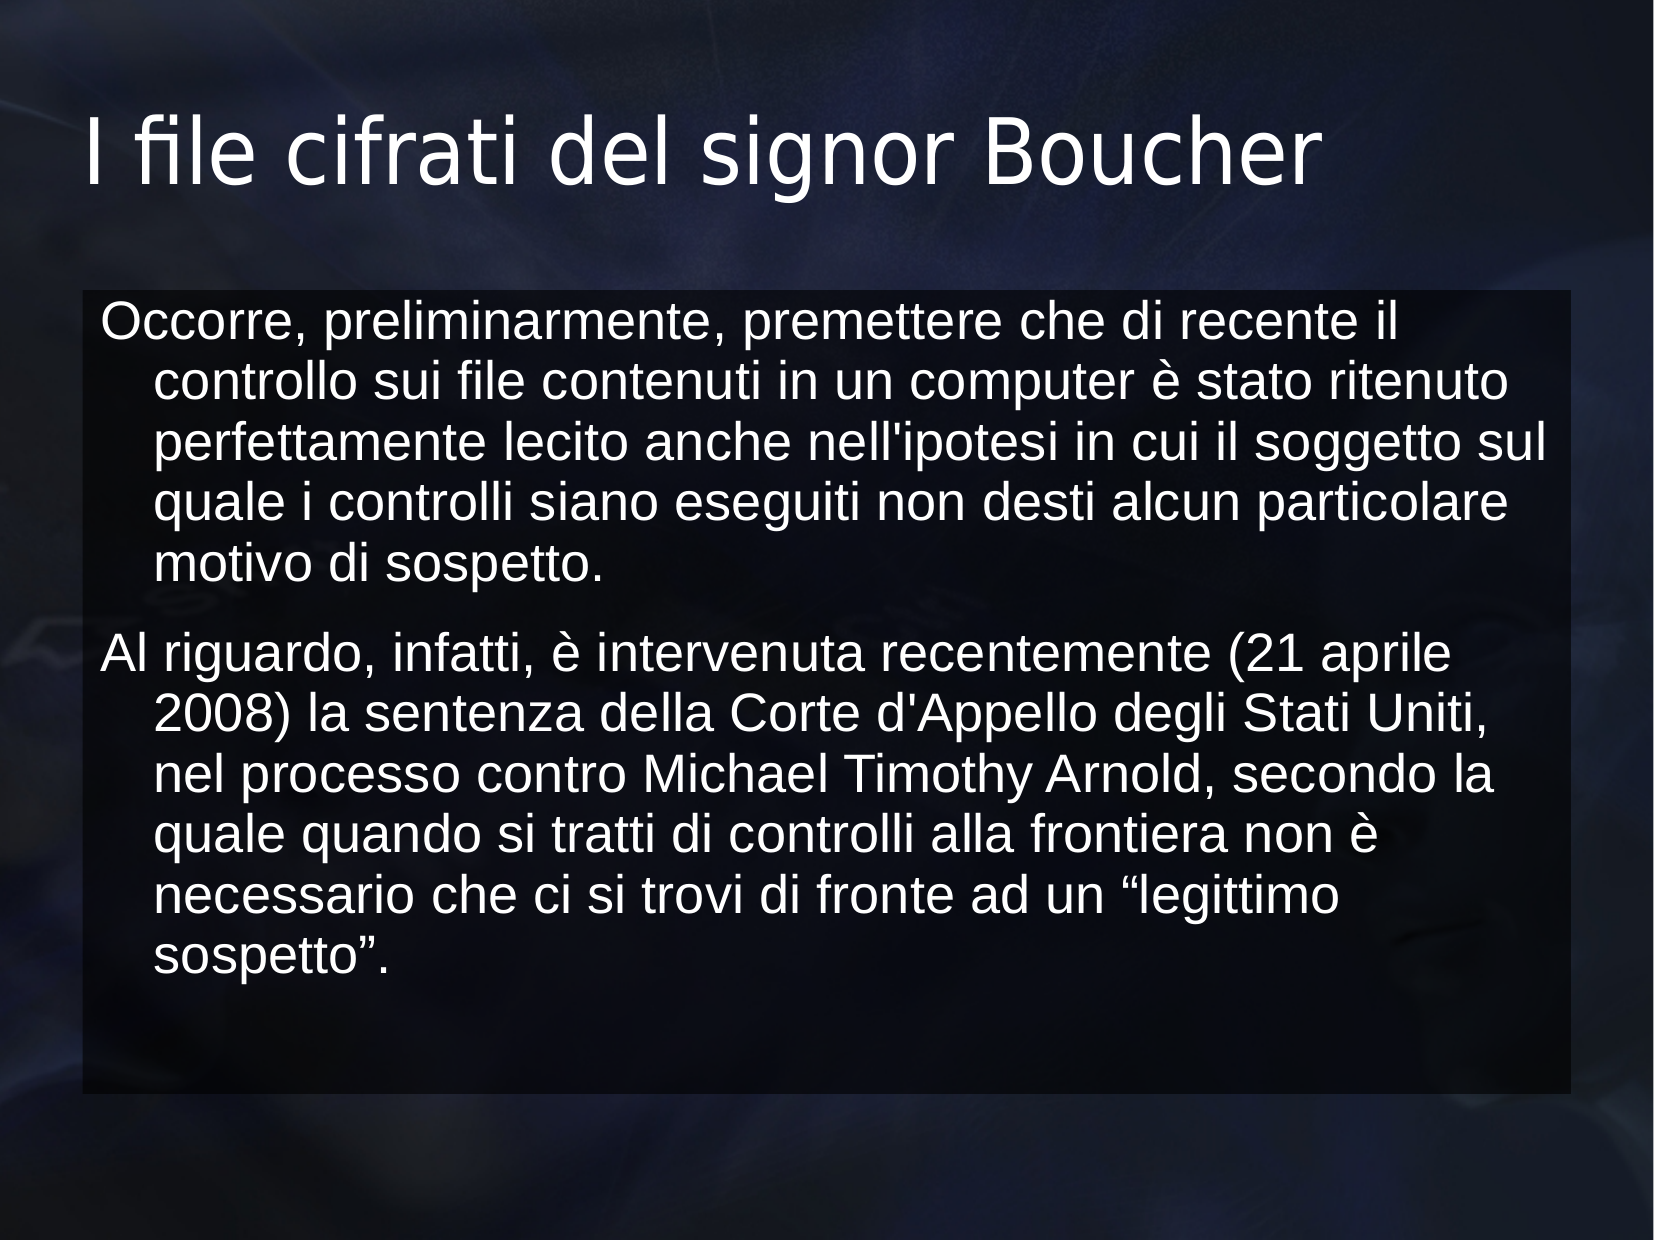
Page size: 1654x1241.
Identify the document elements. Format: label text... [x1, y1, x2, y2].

title I file cifrati del signor Boucher [82, 56, 1571, 250]
list Occorre, preliminarmente, premettere che di recente il controllo sui file contenuti in un computer è stato ritenuto perfettamente lecito anche nell'ipotesi in cui il soggetto sul quale i controlli siano eseguiti non desti alcun particolare motivo di sospetto. Al riguardo, infatti, è intervenuta recentemente (21 aprile 2008) la sentenza della Corte d'Appello degli Stati Uniti, nel processo contro Michael Timothy Arnold, secondo la quale quando si tratti di controlli alla frontiera non è necessario che ci si trovi di fronte ad un “legittimo sospetto”. [82, 290, 1571, 1094]
picture [0, 0, 1654, 1240]
